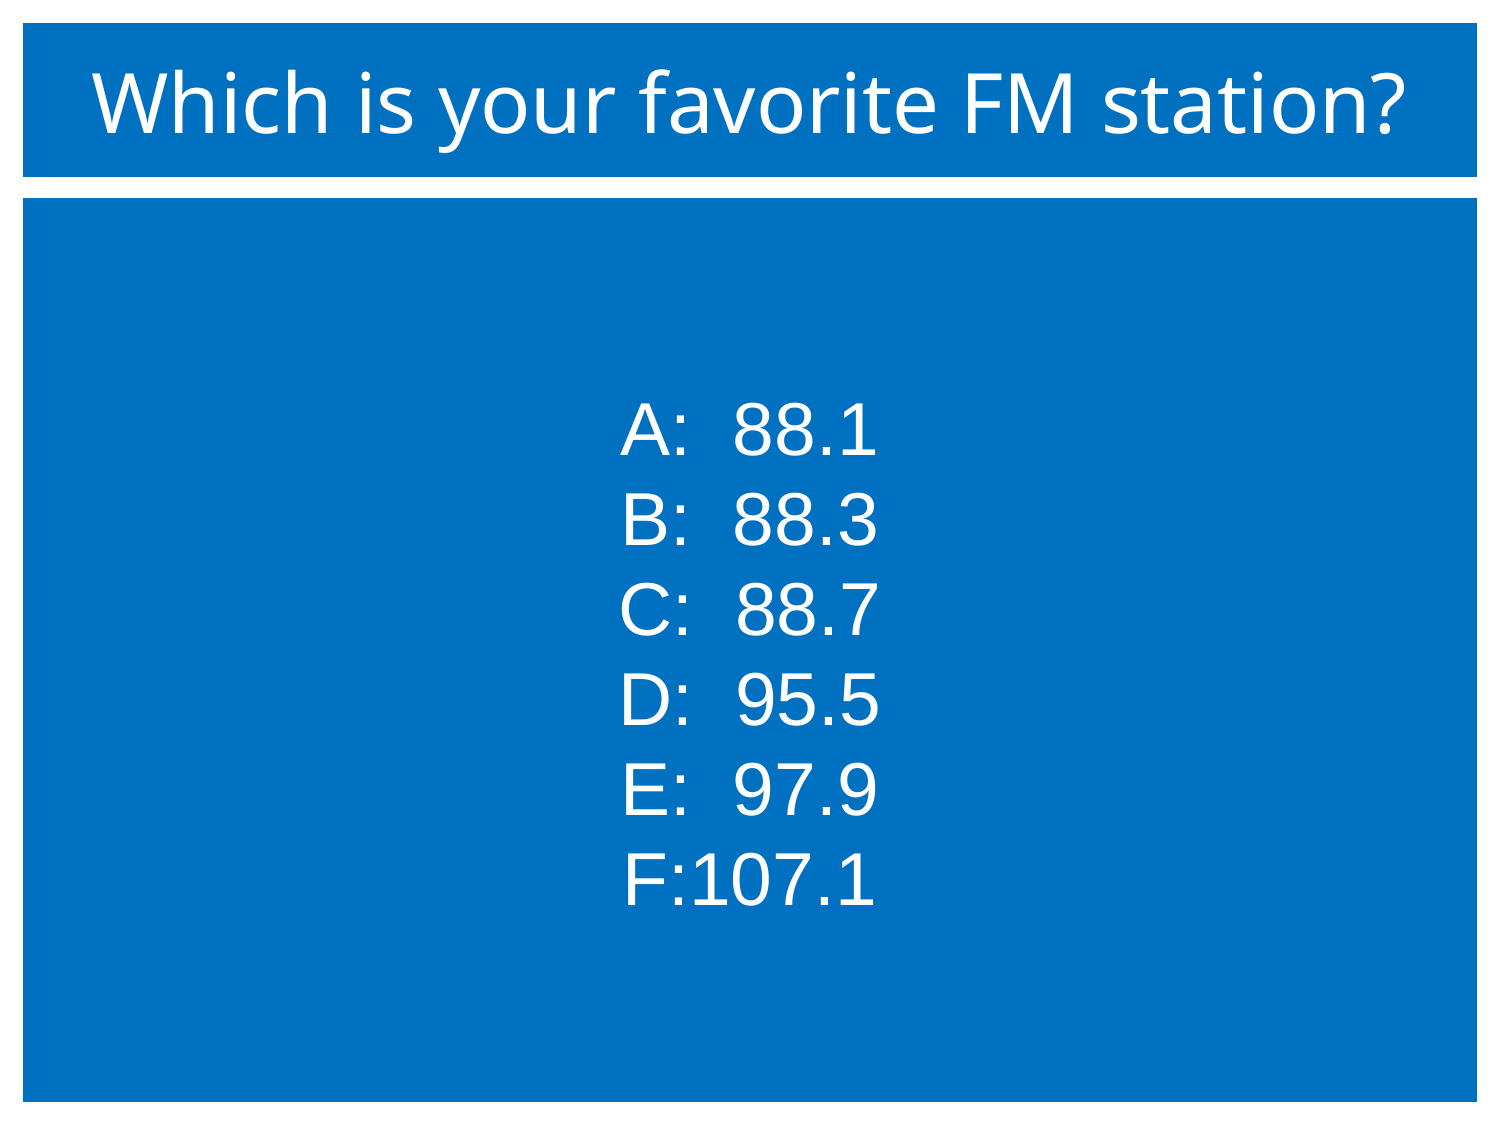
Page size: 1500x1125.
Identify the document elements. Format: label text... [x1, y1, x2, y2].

text_box A: 88.1 B: 88.3 C: 88.7 D: 95.5 E: 97.9 F:107.1 [24, 200, 1476, 1101]
text_box Which is your favorite FM station? [24, 24, 1476, 175]
